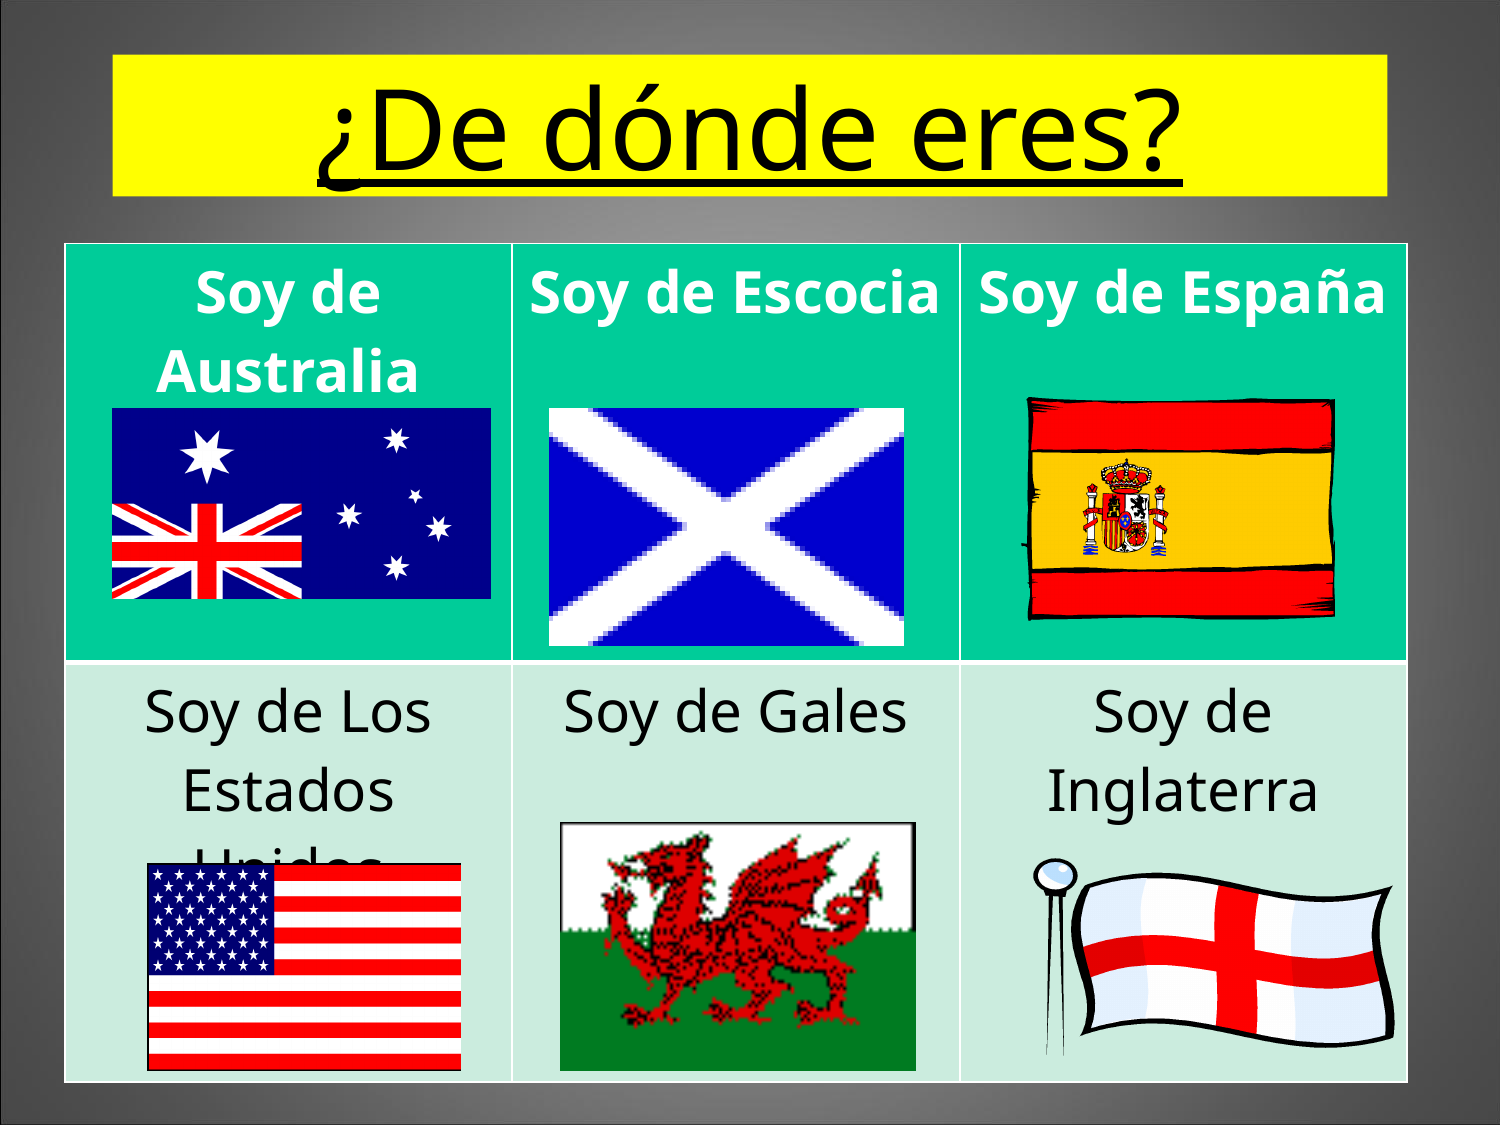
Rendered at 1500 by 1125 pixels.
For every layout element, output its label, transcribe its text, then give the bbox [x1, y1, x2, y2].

title ¿De dónde eres? [112, 54, 1388, 197]
table_header Soy de Australia [66, 244, 511, 660]
table_cell Soy de Los Estados Unidos [66, 665, 511, 1081]
picture [0, 0, 1500, 1125]
table_header Soy de Escocia [513, 244, 959, 660]
table_cell Soy de Gales [513, 665, 959, 1081]
table_cell Soy de Inglaterra [961, 665, 1406, 1081]
table_header Soy de España [961, 244, 1406, 660]
